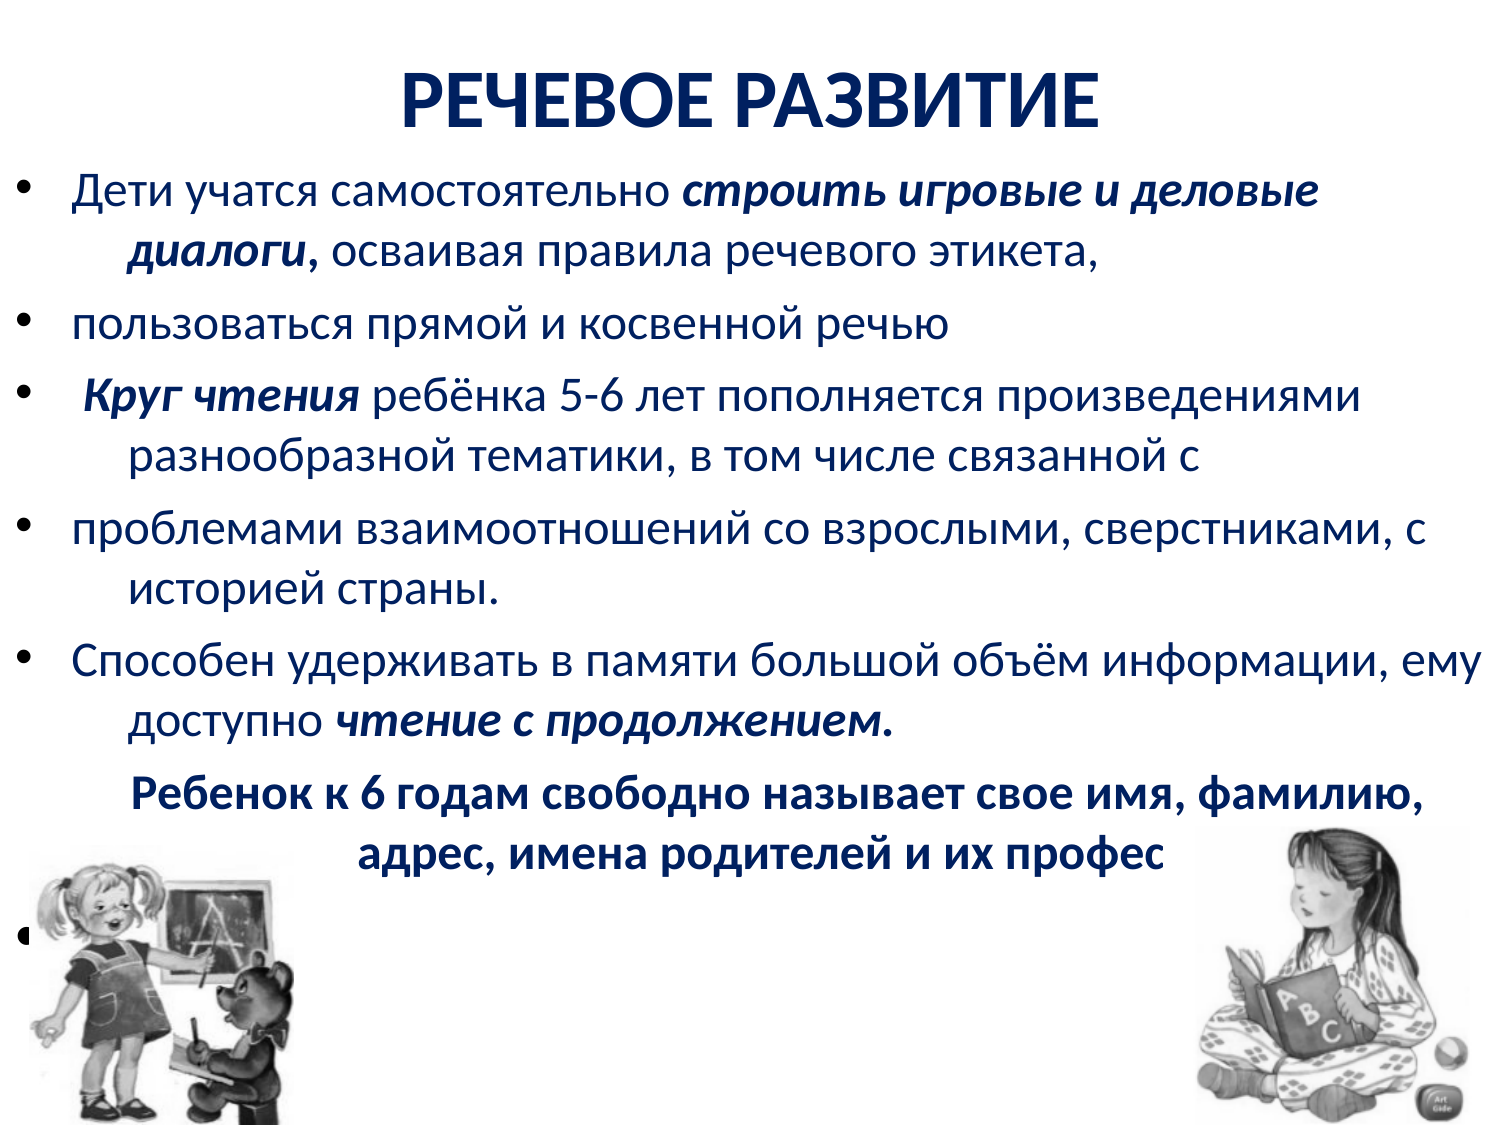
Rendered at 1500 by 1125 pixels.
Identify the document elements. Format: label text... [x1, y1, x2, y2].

list Дети учатся самостоятельно строить игровые и деловые диалоги, осваивая правила речевого этикета, пользоваться прямой и косвенной речью Круг чтения ребёнка 5-6 лет пополняется произведениями разнообразной тематики, в том числе связанной с проблемами взаимоотношений со взрослыми, сверстниками, с историей страны. Способен удерживать в памяти большой объём информации, ему доступно чтение с продолжением. Ребенок к 6 годам свободно называет свое имя, фамилию, адрес, имена родителей и их профессии. [0, 149, 1500, 946]
title РЕЧЕВОЕ РАЗВИТИЕ [242, 0, 1260, 149]
picture [29, 846, 294, 1125]
picture [1163, 822, 1500, 1125]
